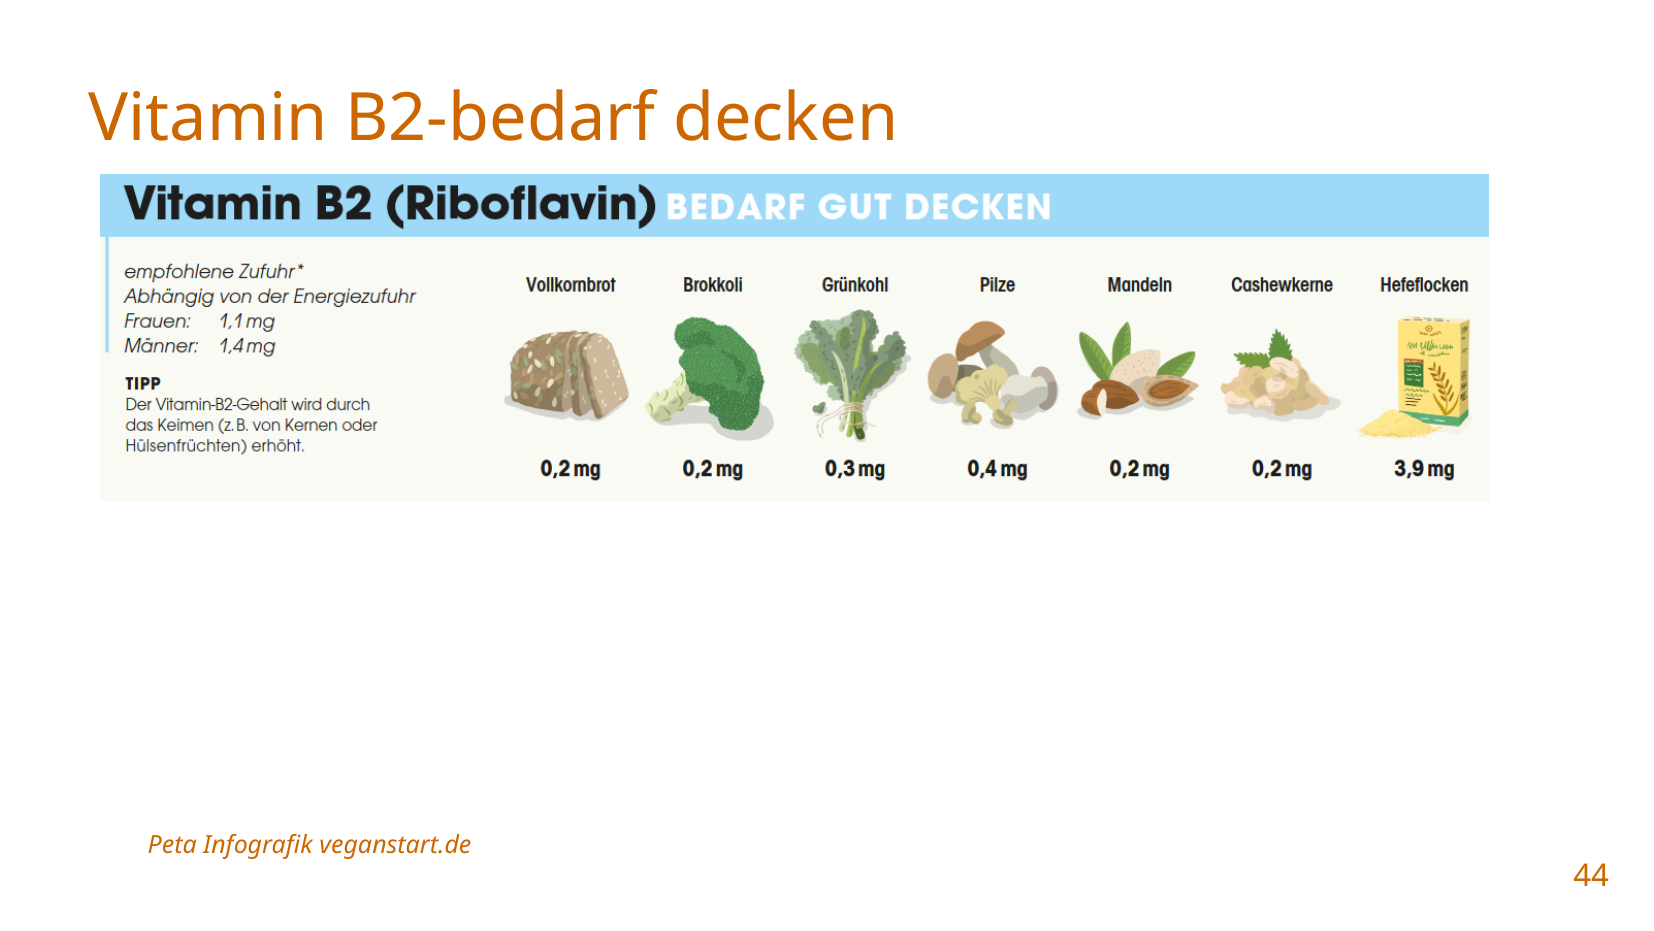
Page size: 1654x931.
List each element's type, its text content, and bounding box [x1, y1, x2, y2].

picture [100, 174, 1489, 502]
title Vitamin B2-bedarf decken [88, 37, 1489, 193]
list Peta Infografik veganstart.de [76, 826, 1565, 894]
